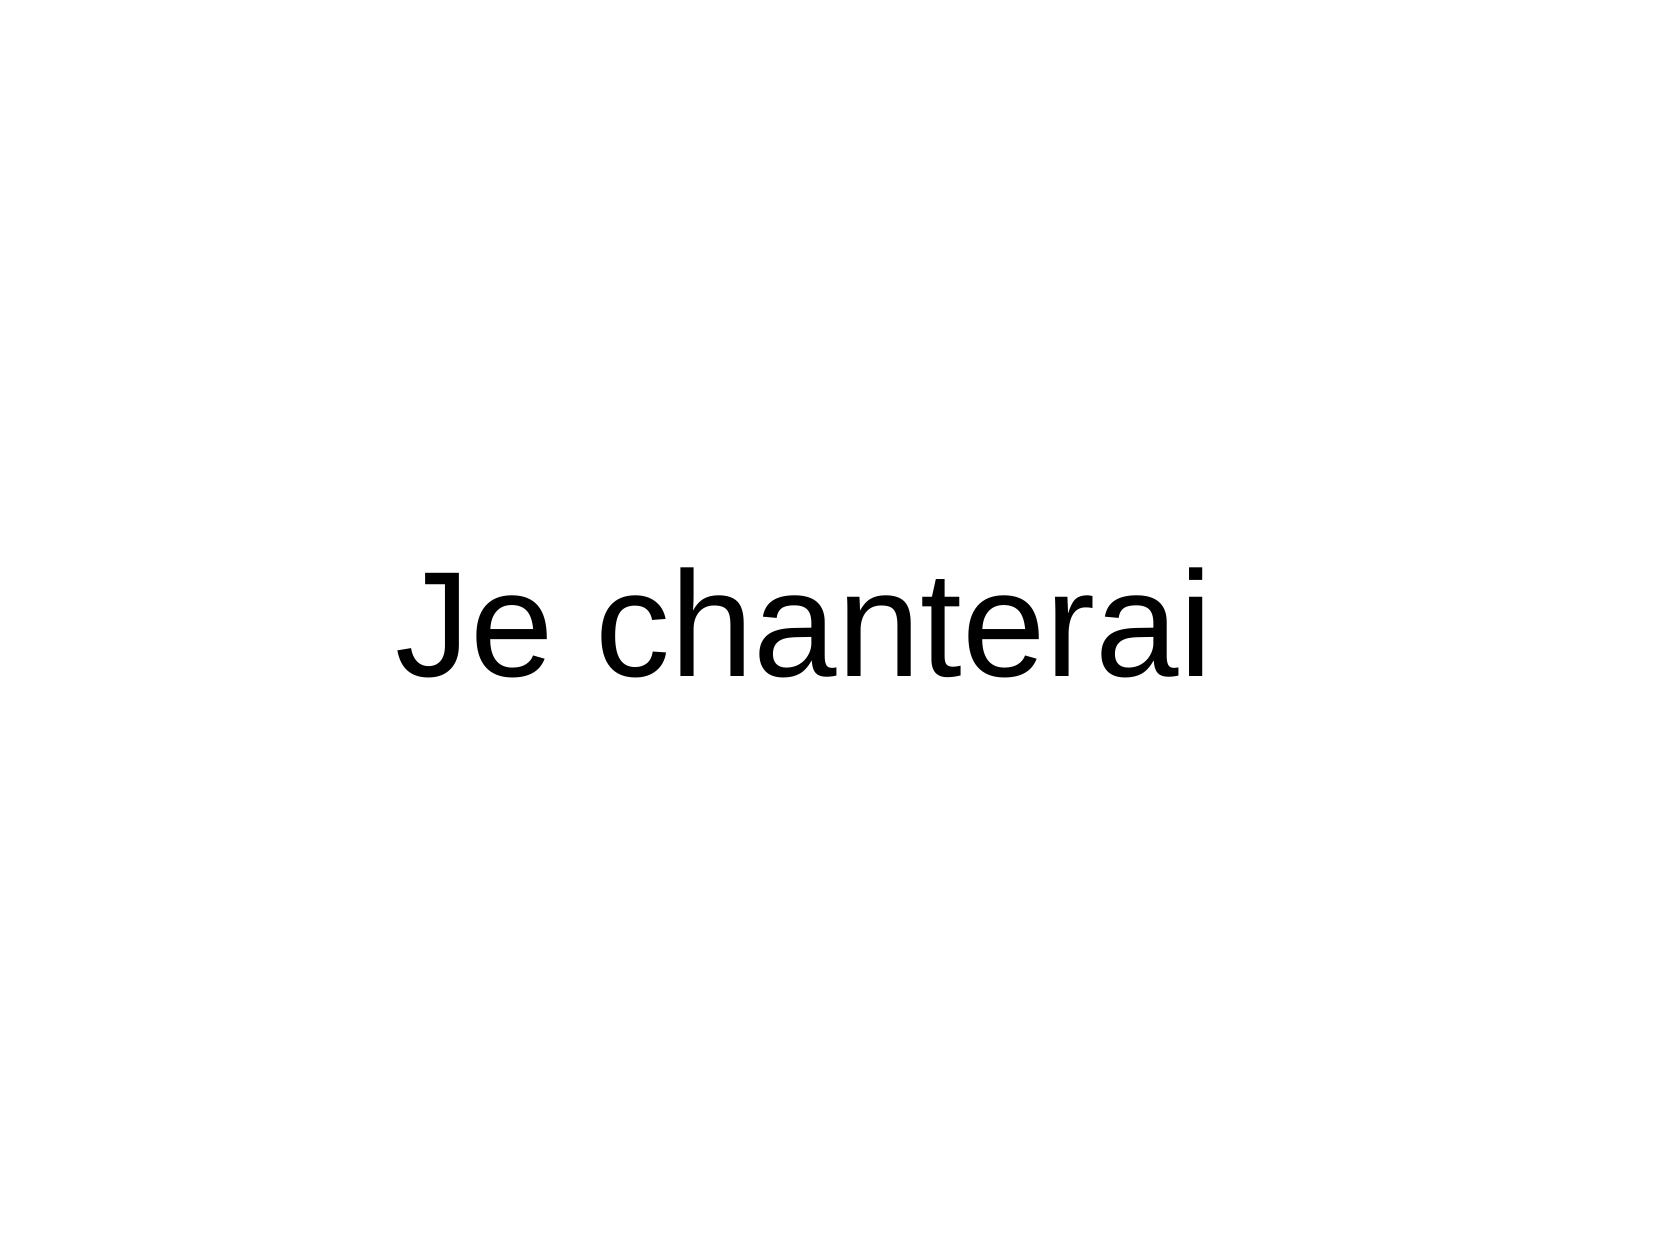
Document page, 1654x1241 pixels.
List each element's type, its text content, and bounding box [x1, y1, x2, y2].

text_box Je chanterai [380, 533, 1279, 717]
